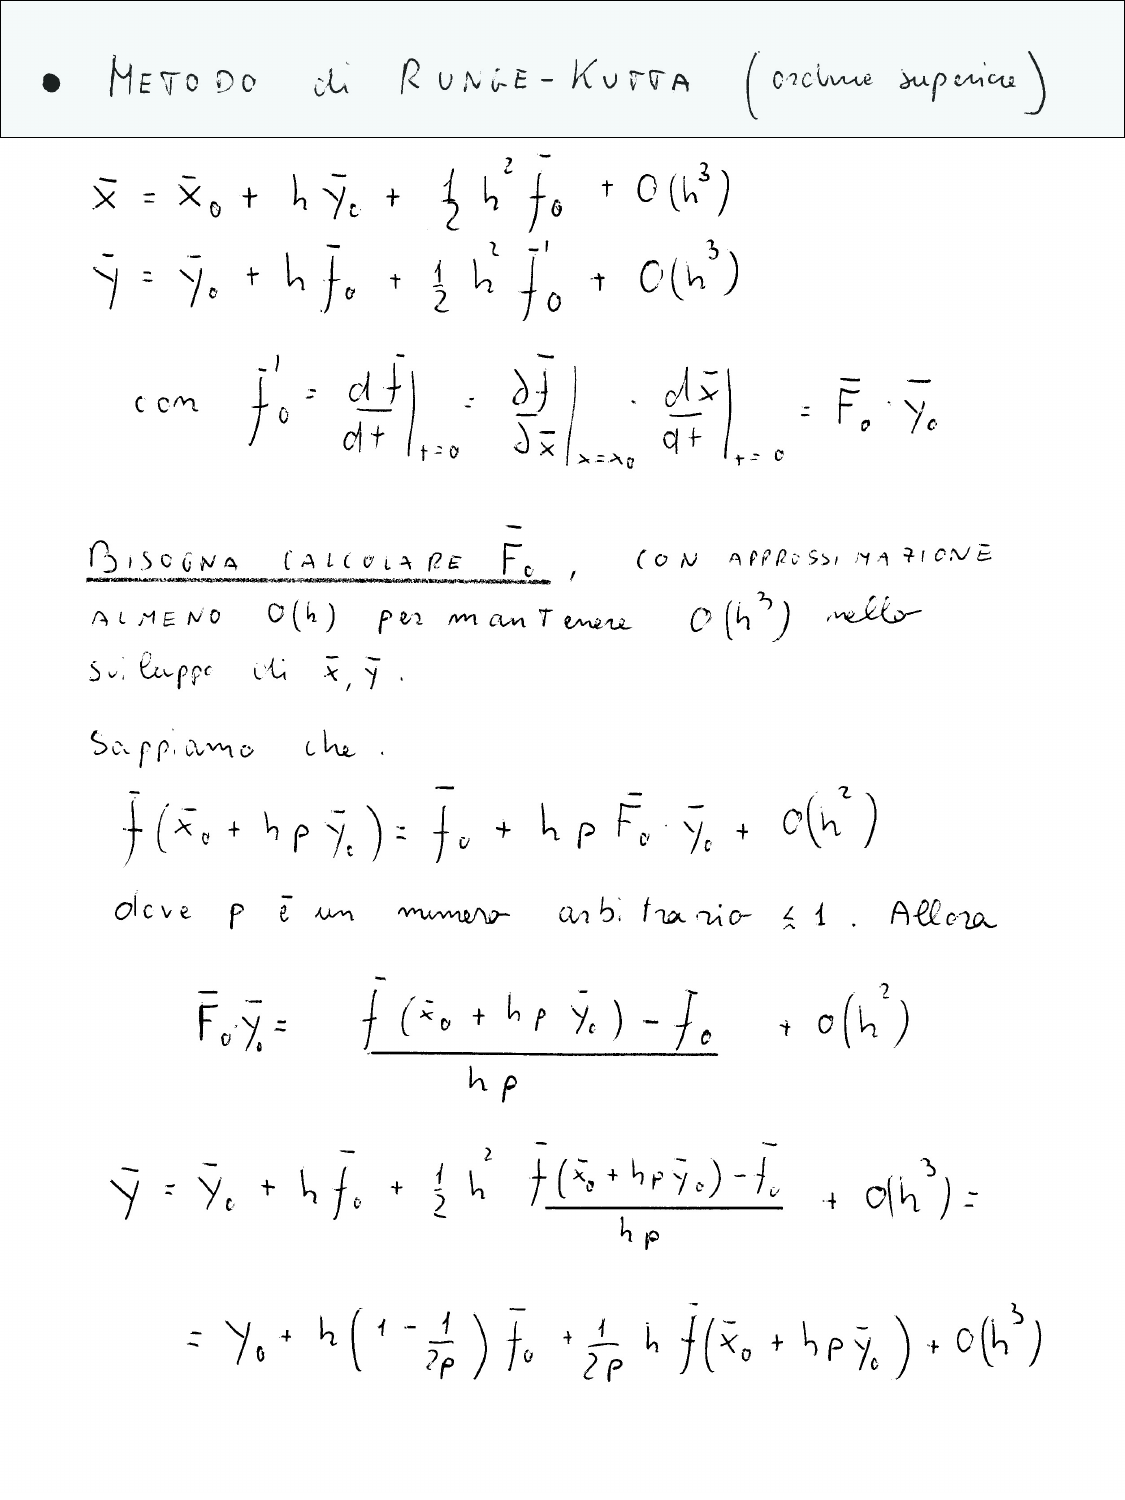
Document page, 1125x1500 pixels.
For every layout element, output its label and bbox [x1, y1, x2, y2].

text_box [0, 0, 1125, 138]
picture [0, 138, 1125, 1493]
